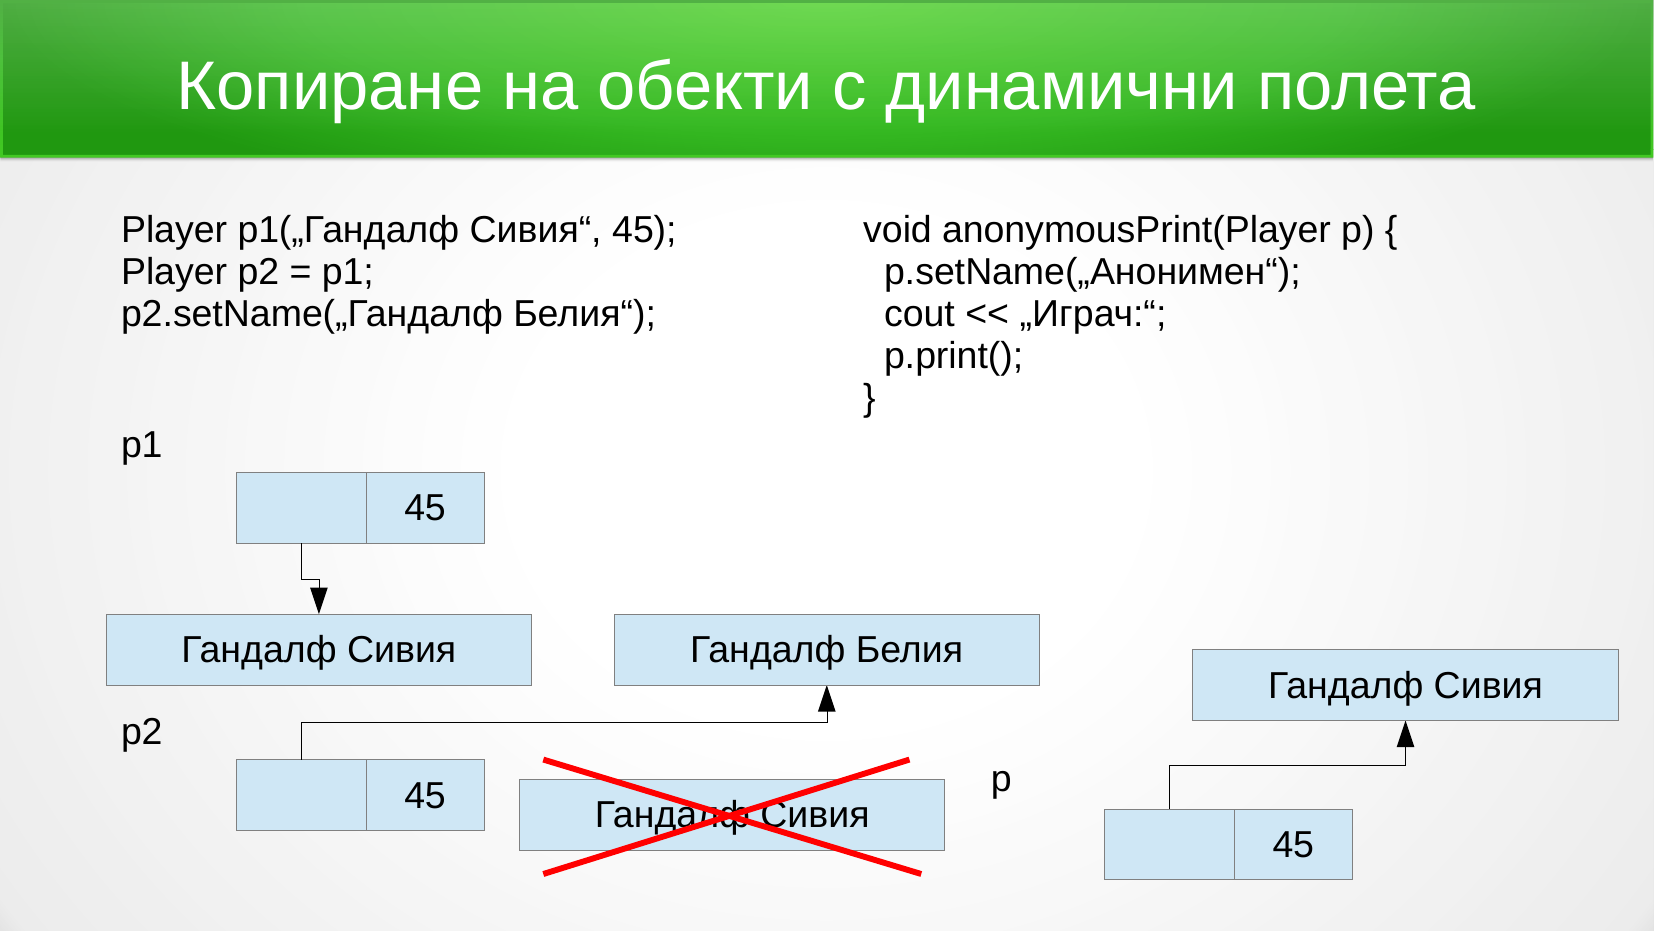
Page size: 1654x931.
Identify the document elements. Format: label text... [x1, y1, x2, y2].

title Копиране на обекти с динамични полета [82, 37, 1571, 135]
text_box Player p1(„Гандалф Сивия“, 45); Player p2 = p1; p2.setName(„Гандалф Белия“); [106, 200, 820, 384]
text_box 45 [366, 472, 485, 544]
text_box p1 [106, 415, 178, 473]
text_box Гандалф Сивия [631, 822, 831, 851]
text_box Гандалф Белия [614, 614, 1040, 686]
text_box [1104, 809, 1234, 880]
text_box p [976, 750, 1027, 807]
text_box 45 [1234, 809, 1353, 880]
text_box [236, 759, 366, 831]
text_box 45 [366, 759, 485, 831]
text_box [236, 472, 366, 544]
text_box Гандалф Сивия [765, 779, 945, 851]
text_box p2 [106, 702, 178, 760]
text_box void anonymousPrint(Player p) { p.setName(„Анонимен“); cout << „Играч:“; p.print(); } [848, 200, 1595, 426]
text_box Гандалф Сивия [1192, 649, 1619, 721]
text_box Гандалф Сивия [621, 779, 834, 810]
text_box Гандалф Сивия [106, 614, 532, 686]
text_box Гандалф Сивия [519, 779, 691, 851]
